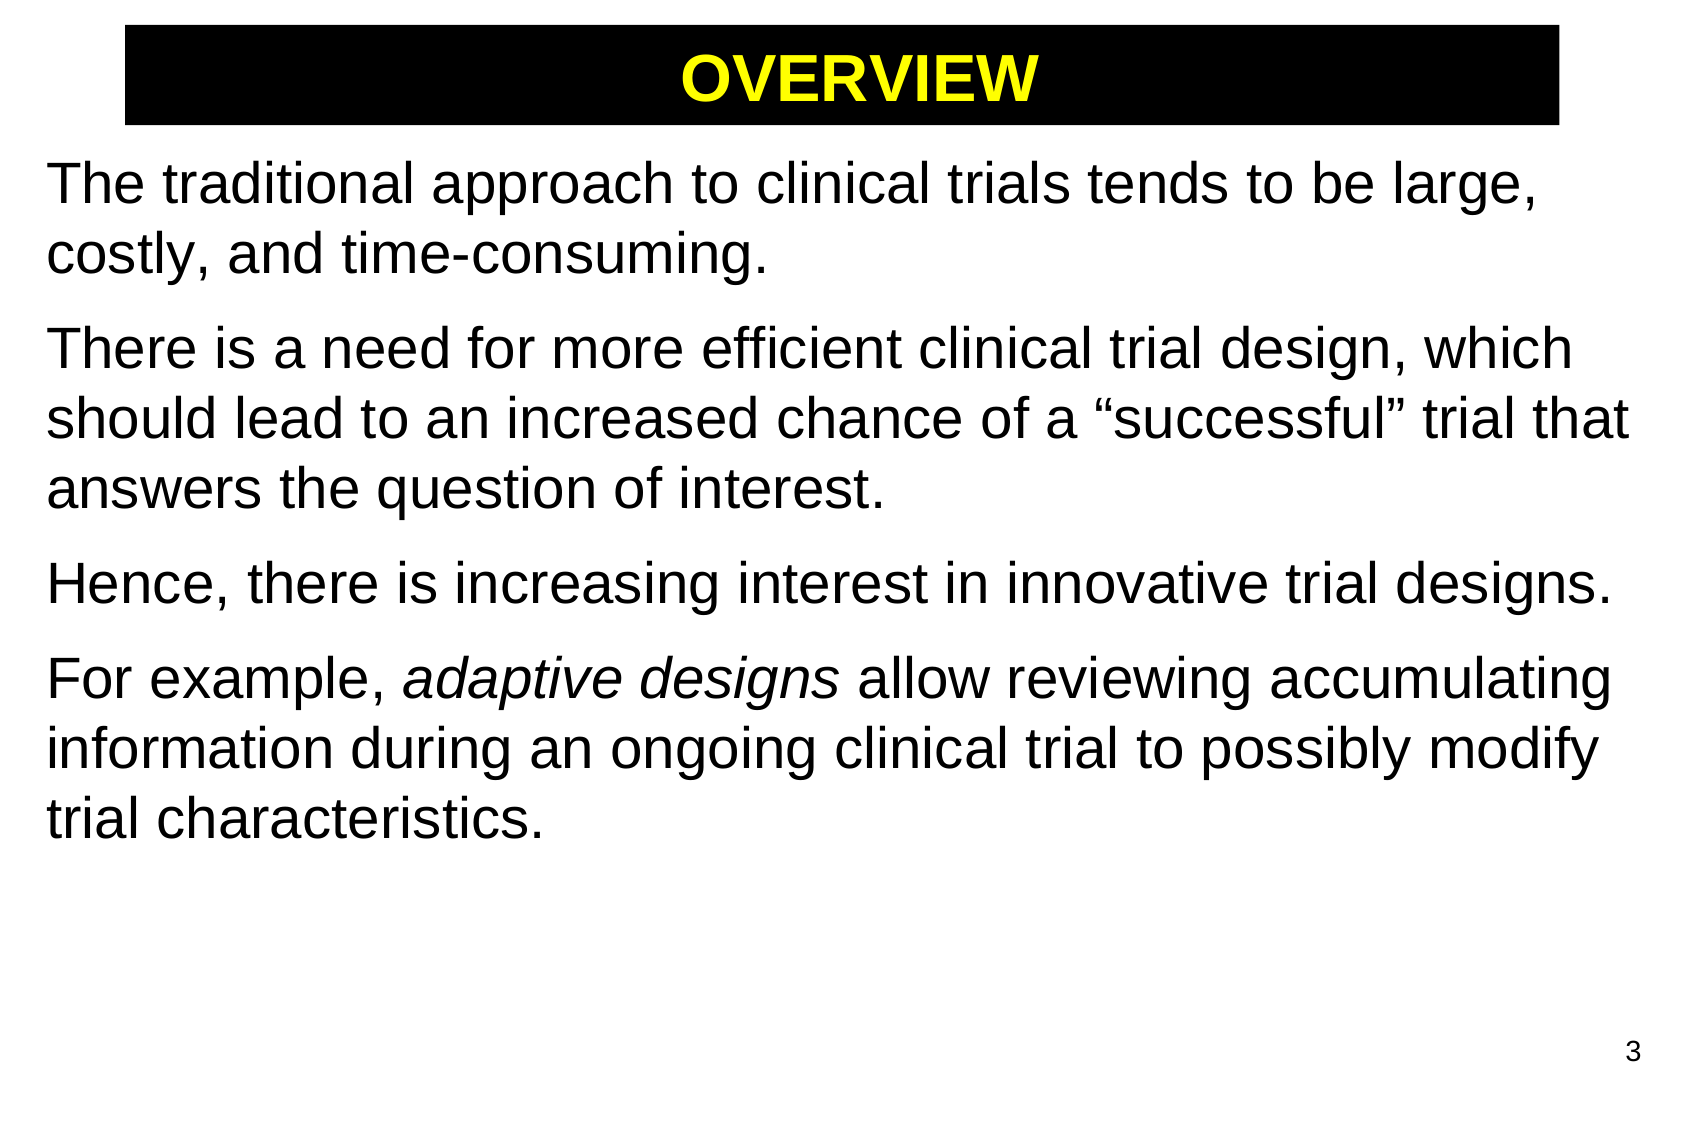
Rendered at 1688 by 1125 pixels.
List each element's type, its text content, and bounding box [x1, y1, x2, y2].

title OVERVIEW [125, 24, 1560, 126]
text_box The traditional approach to clinical trials tends to be large, costly, and time-consuming. There is a need for more efficient clinical trial design, which should lead to an increased chance of a “successful” trial that answers the question of interest. Hence, there is increasing interest in innovative trial designs. For example, adaptive designs allow reviewing accumulating information during an ongoing clinical trial to possibly modify trial characteristics. [31, 137, 1663, 858]
text_box <number> [1343, 1025, 1657, 1101]
